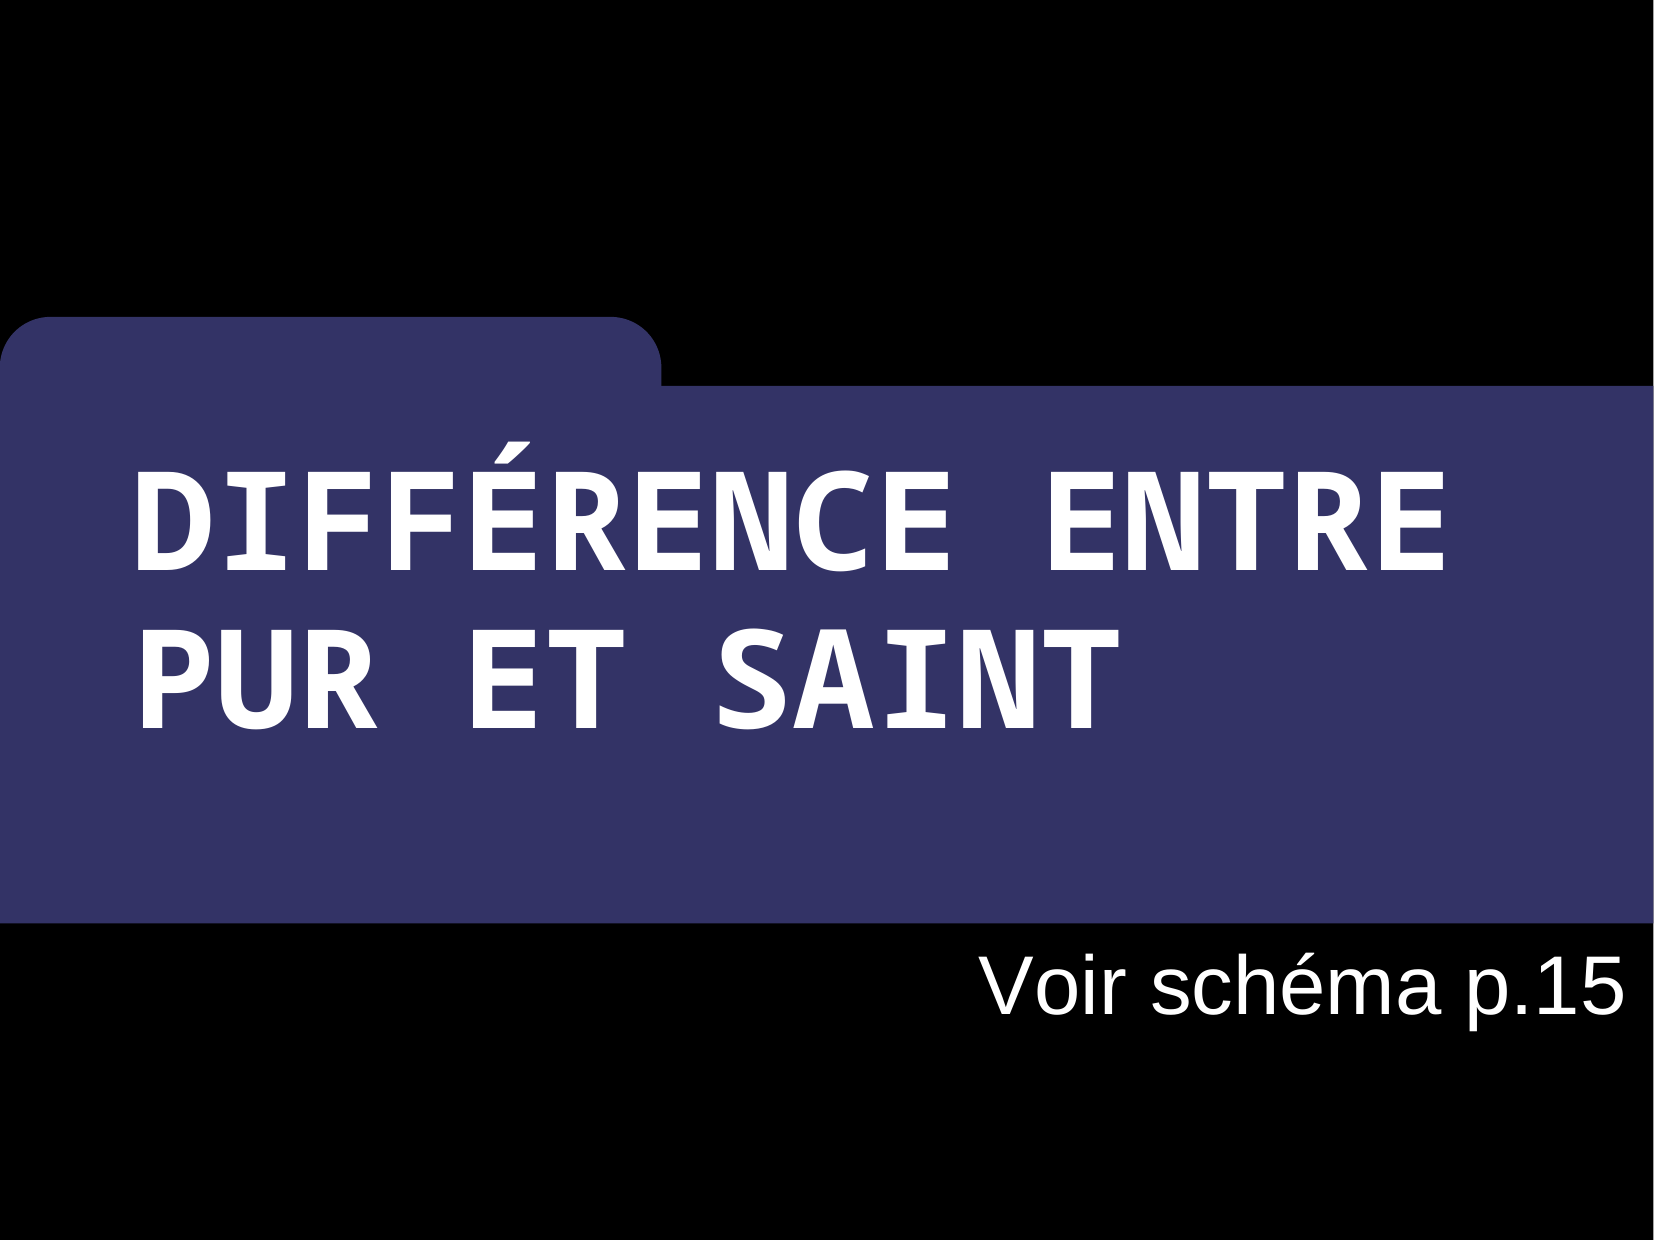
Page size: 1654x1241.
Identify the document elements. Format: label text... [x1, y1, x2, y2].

text_box DIFFÉRENCE ENTRE PUR ET SAINT [118, 437, 1565, 768]
text_box [0, 316, 1654, 924]
text_box Voir schéma p.15 [814, 944, 1642, 1056]
